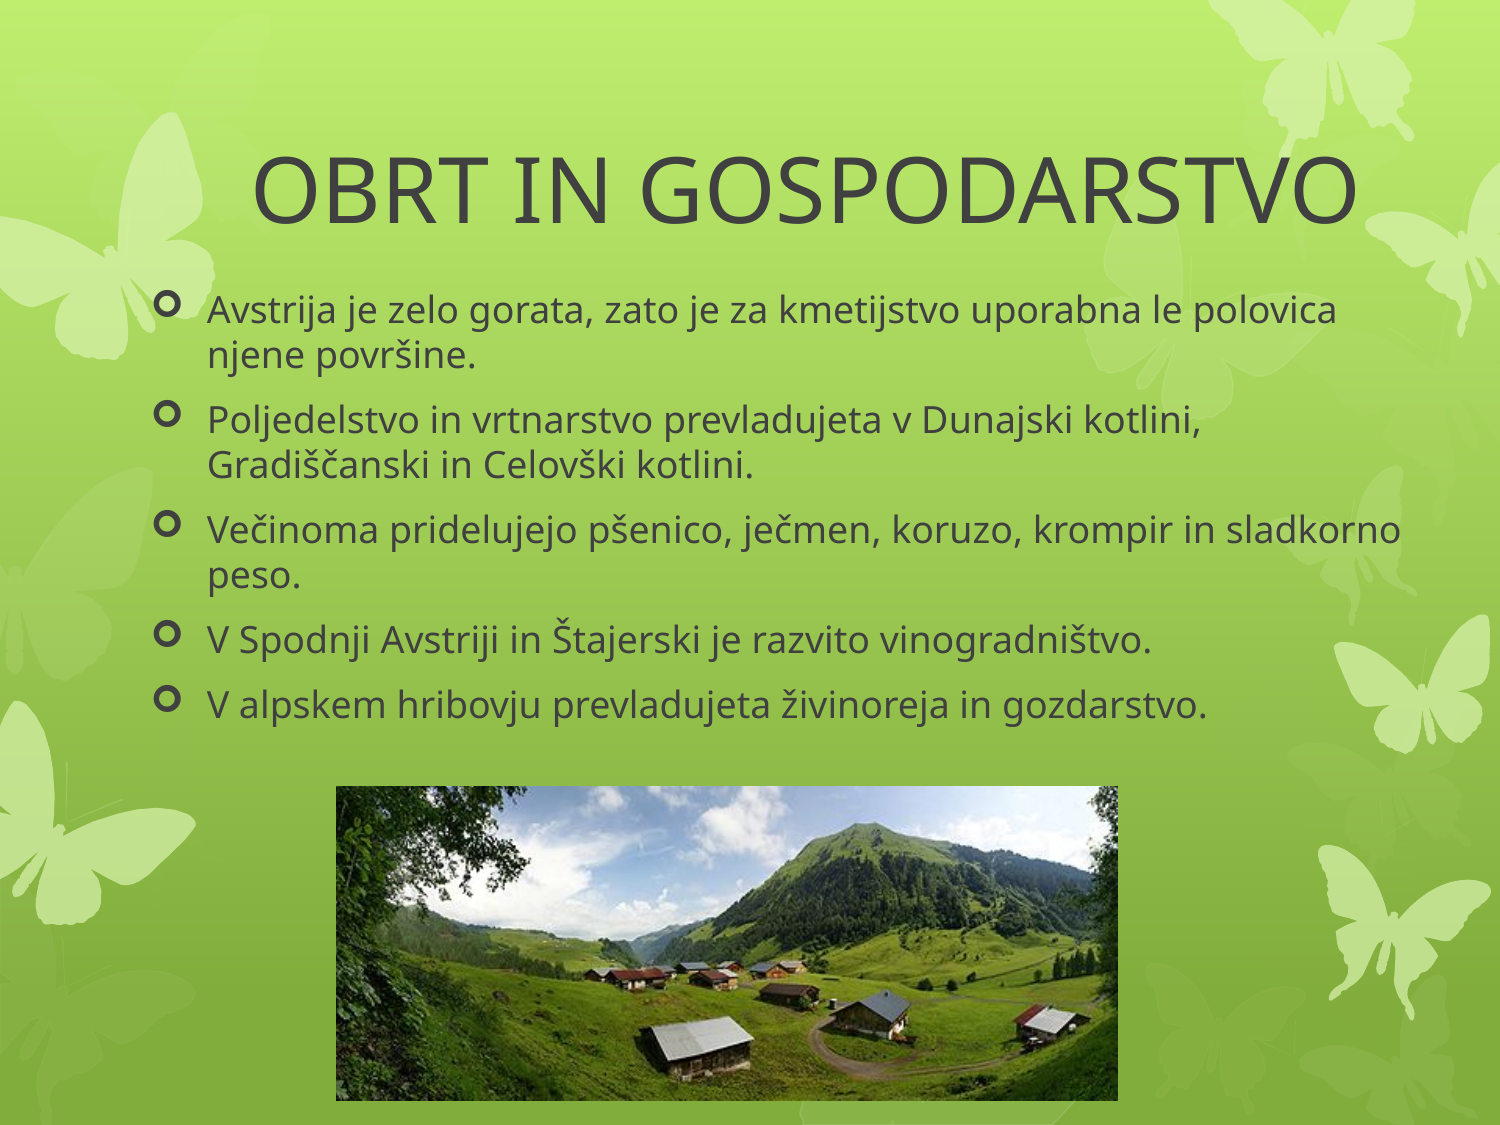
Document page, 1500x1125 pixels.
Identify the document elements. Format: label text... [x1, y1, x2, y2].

title OBRT IN GOSPODARSTVO [165, 110, 1447, 263]
picture [336, 786, 1118, 1101]
list Avstrija je zelo gorata, zato je za kmetijstvo uporabna le polovica njene površine. Poljedelstvo in vrtnarstvo prevladujeta v Dunajski kotlini, Gradiščanski in Celovški kotlini. Večinoma pridelujejo pšenico, ječmen, koruzo, krompir in sladkorno peso. V Spodnji Avstriji in Štajerski je razvito vinogradništvo. V alpskem hribovju prevladujeta živinoreja in gozdarstvo. [135, 137, 1424, 876]
